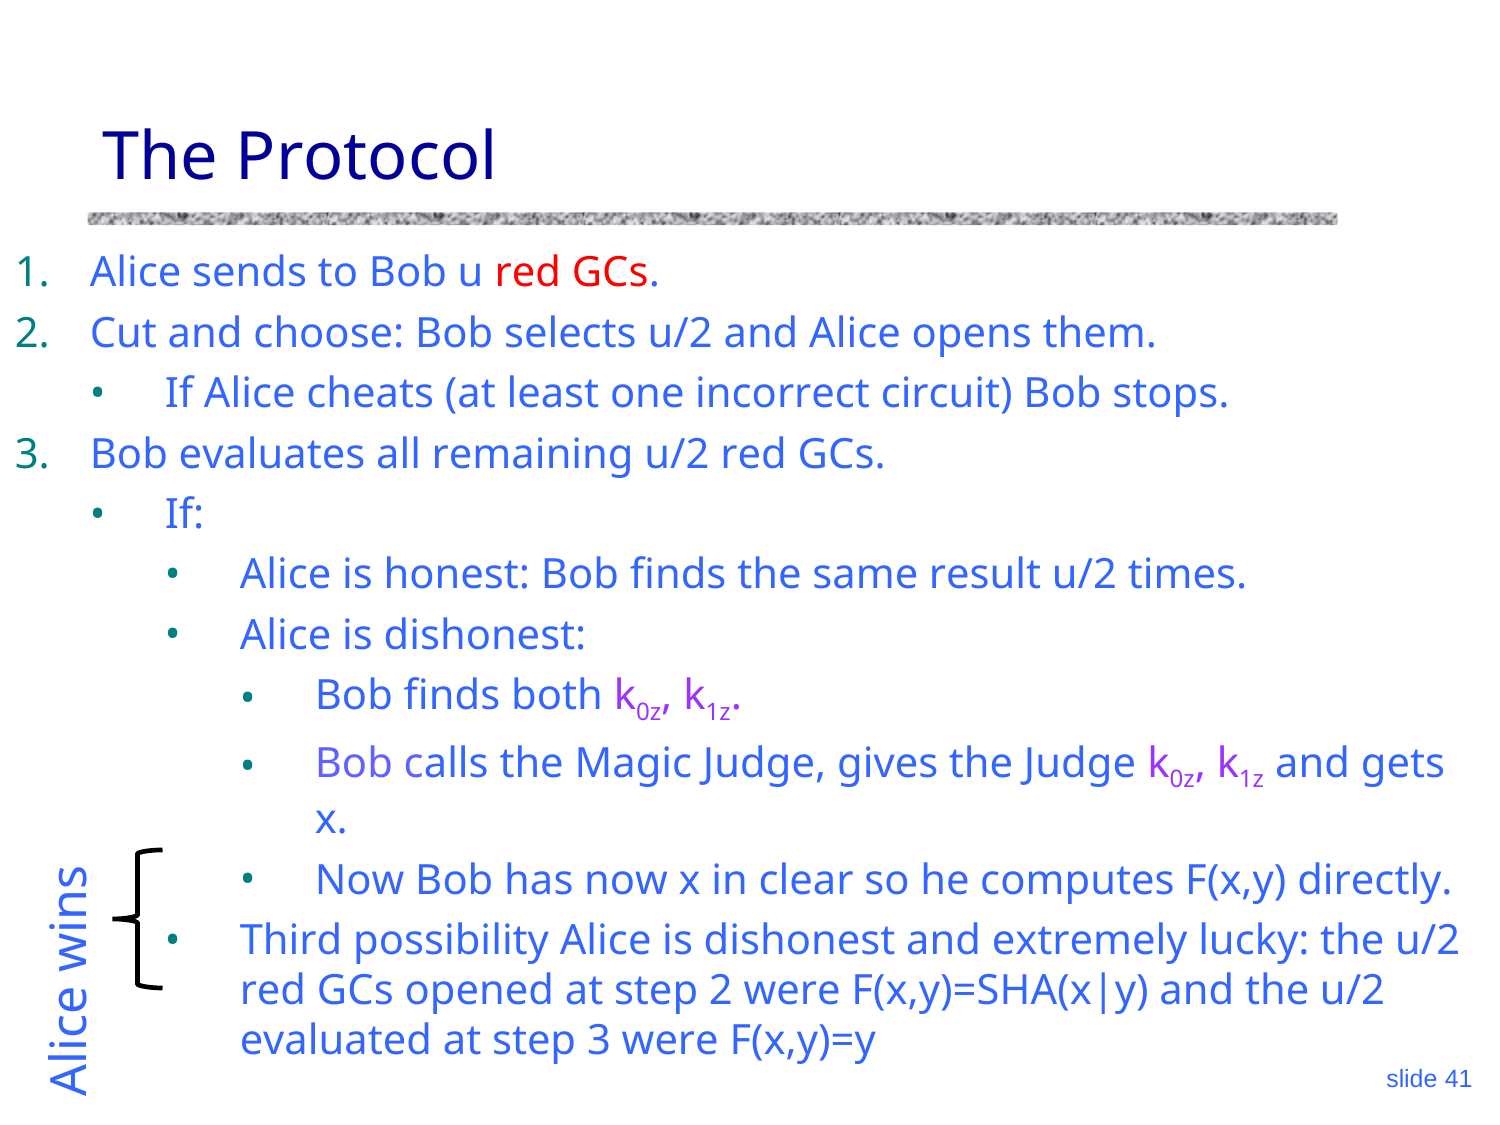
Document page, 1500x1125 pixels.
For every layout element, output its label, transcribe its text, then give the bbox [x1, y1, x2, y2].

text_box Alice sends to Bob u red GCs. Cut and choose: Bob selects u/2 and Alice opens them. If Alice cheats (at least one incorrect circuit) Bob stops. Bob evaluates all remaining u/2 red GCs. If: Alice is honest: Bob finds the same result u/2 times. Alice is dishonest: Bob finds both k0z, k1z. Bob calls the Magic Judge, gives the Judge k0z, k1z and gets x. Now Bob has now x in clear so he computes F(x,y) directly. Third possibility Alice is dishonest and extremely lucky: the u/2 red GCs opened at step 2 were F(x,y)=SHA(x|y) and the u/2 evaluated at step 3 were F(x,y)=y [0, 237, 1488, 1125]
title The Protocol [87, 49, 1363, 201]
text_box Alice wins [28, 850, 105, 1111]
picture [87, 212, 1338, 226]
text_box slide <number> [1174, 1025, 1488, 1101]
